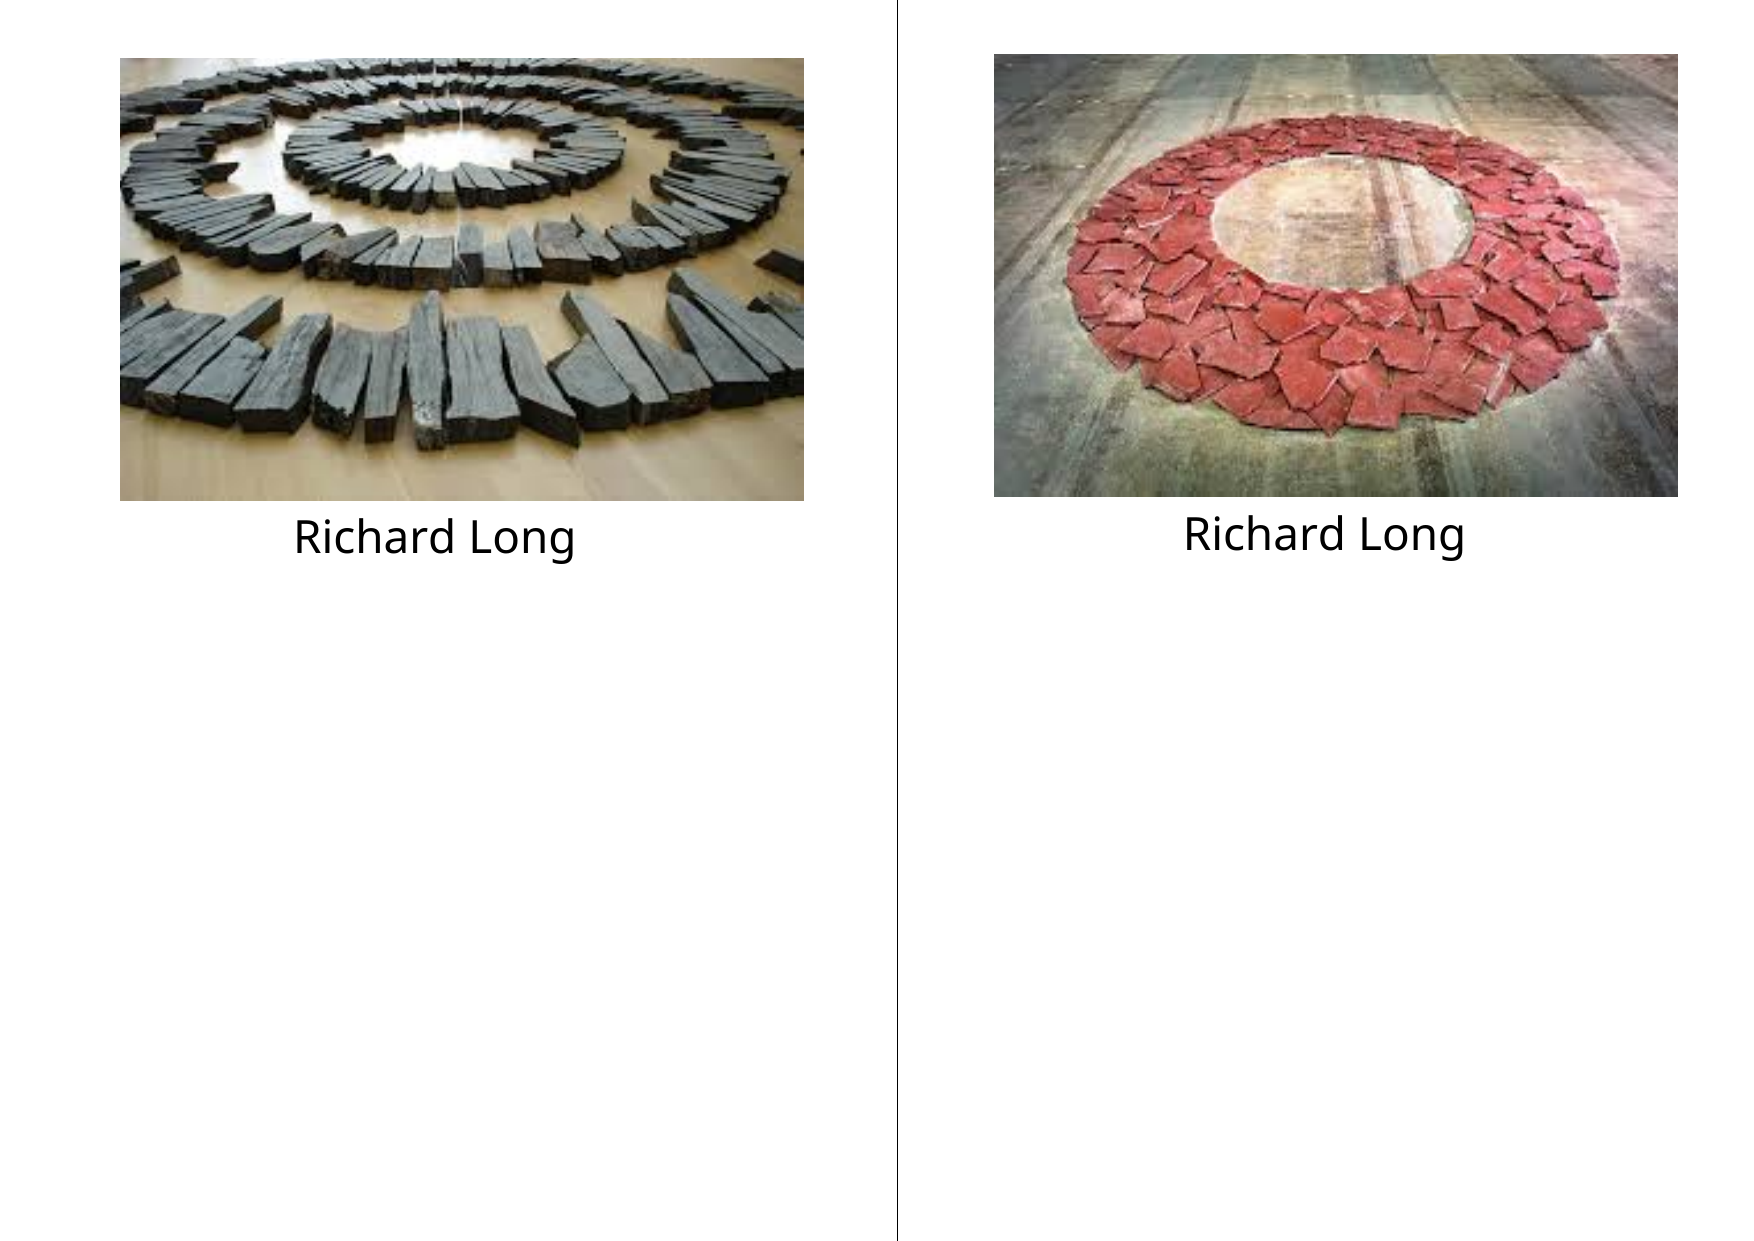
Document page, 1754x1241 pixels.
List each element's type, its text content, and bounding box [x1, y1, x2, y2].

text_box Richard Long [278, 501, 638, 571]
text_box Richard Long [1168, 497, 1528, 567]
picture [994, 54, 1678, 497]
picture [120, 58, 804, 501]
